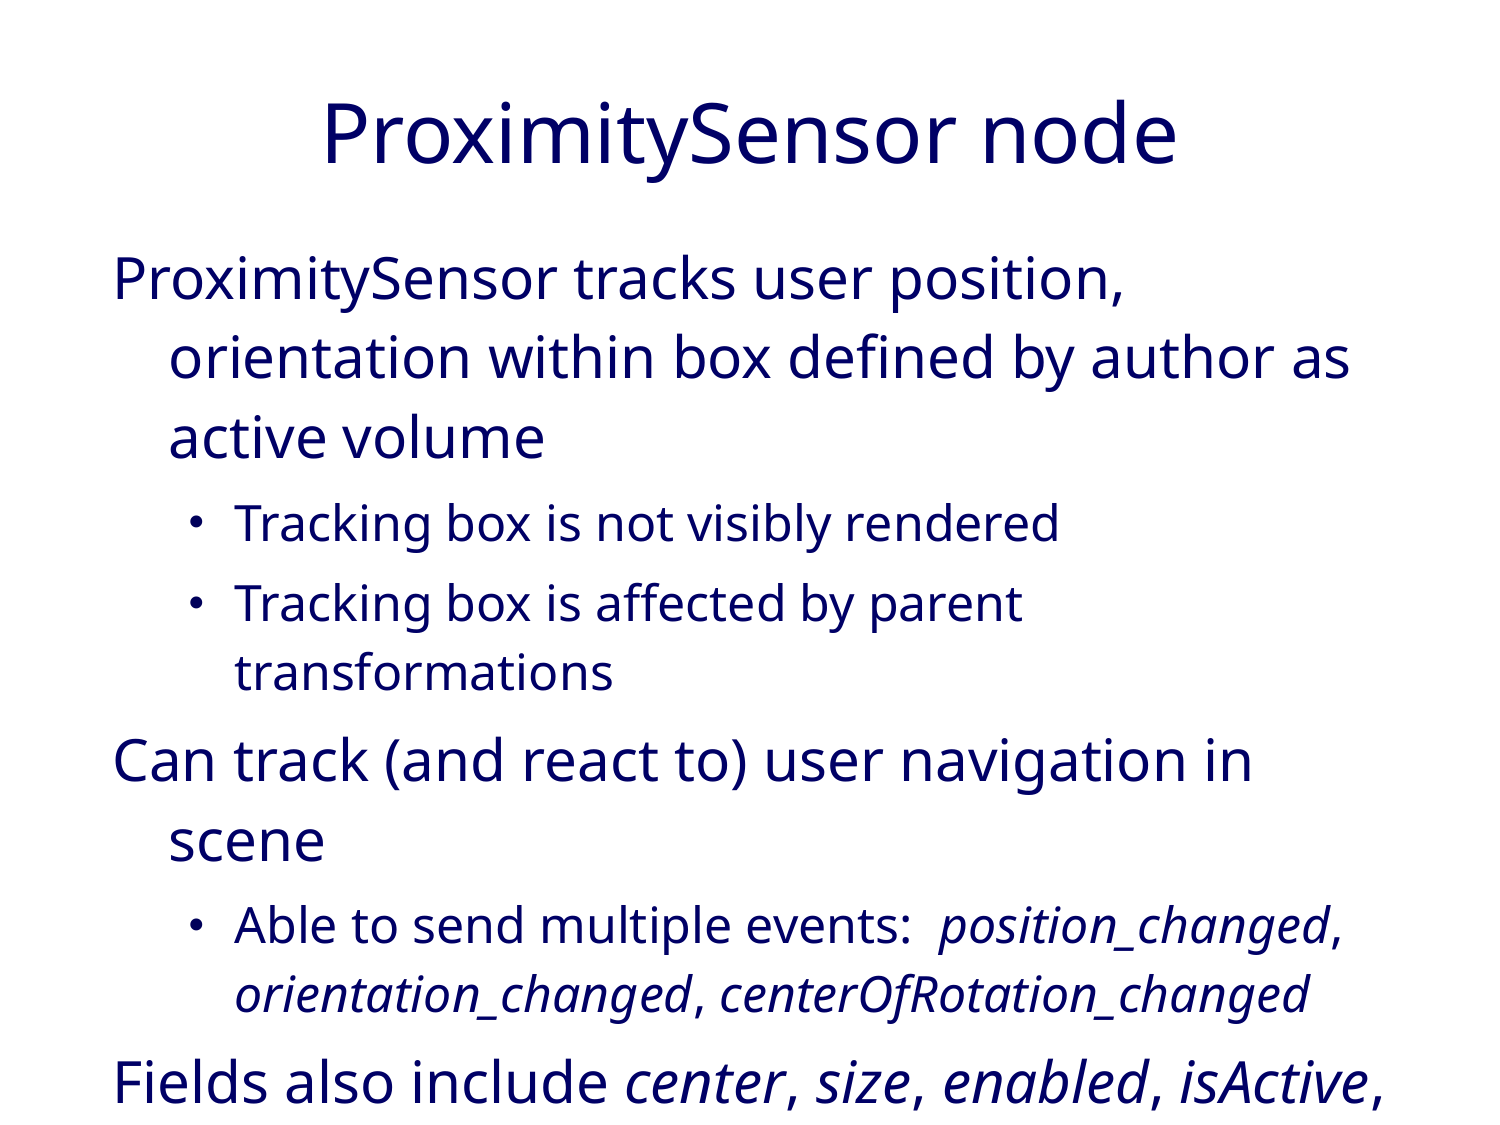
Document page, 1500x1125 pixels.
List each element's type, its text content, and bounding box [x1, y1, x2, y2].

title ProximitySensor node [112, 37, 1388, 226]
list ProximitySensor tracks user position, orientation within box defined by author as active volume Tracking box is not visibly rendered Tracking box is affected by parent transformations Can track (and react to) user navigation in scene Able to send multiple events: position_changed, orientation_changed, centerOfRotation_changed Fields also include center, size, enabled, isActive, enterTime, exitTime Helpful as trigger node in event-animation chain Can delay animations until user is close to action [112, 237, 1388, 1055]
